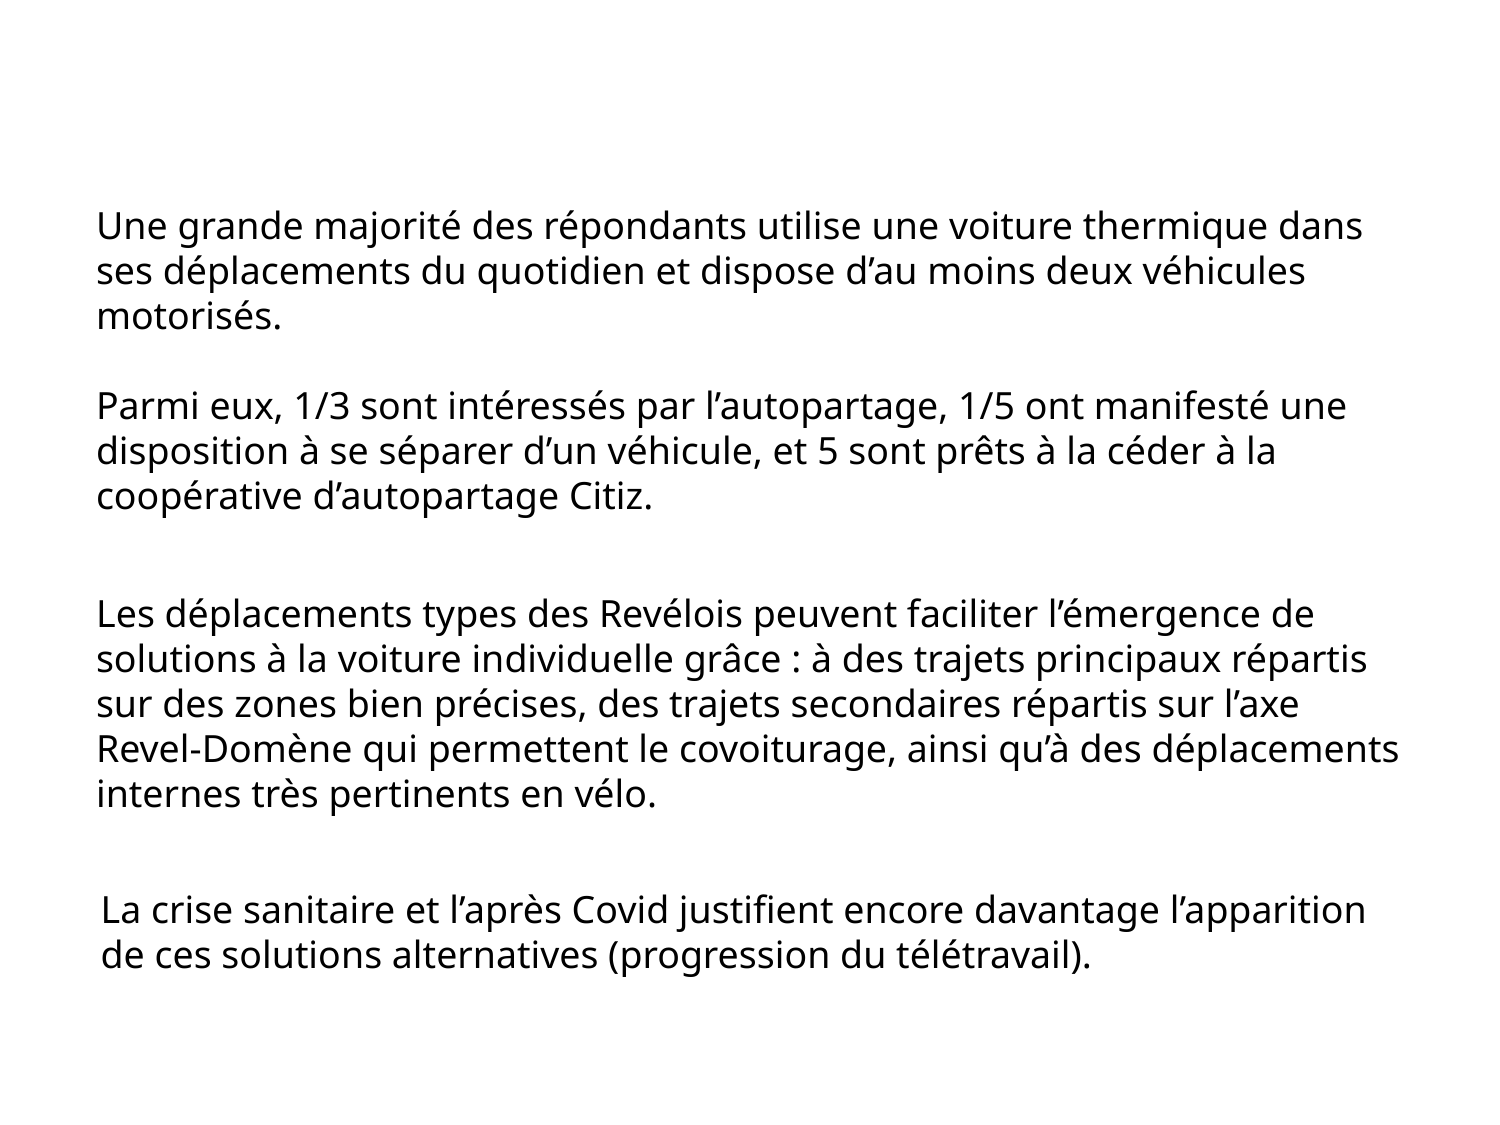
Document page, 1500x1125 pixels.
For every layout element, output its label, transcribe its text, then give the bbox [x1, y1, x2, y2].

text_box La crise sanitaire et l’après Covid justifient encore davantage l’apparition de ces solutions alternatives (progression du télétravail). [85, 878, 1424, 984]
text_box Une grande majorité des répondants utilise une voiture thermique dans ses déplacements du quotidien et dispose d’au moins deux véhicules motorisés. Parmi eux, 1/3 sont intéressés par l’autopartage, 1/5 ont manifesté une disposition à se séparer d’un véhicule, et 5 sont prêts à la céder à la coopérative d’autopartage Citiz. [81, 194, 1419, 525]
text_box Les déplacements types des Revélois peuvent faciliter l’émergence de solutions à la voiture individuelle grâce : à des trajets principaux répartis sur des zones bien précises, des trajets secondaires répartis sur l’axe Revel-Domène qui permettent le covoiturage, ainsi qu’à des déplacements internes très pertinents en vélo. [81, 582, 1419, 823]
